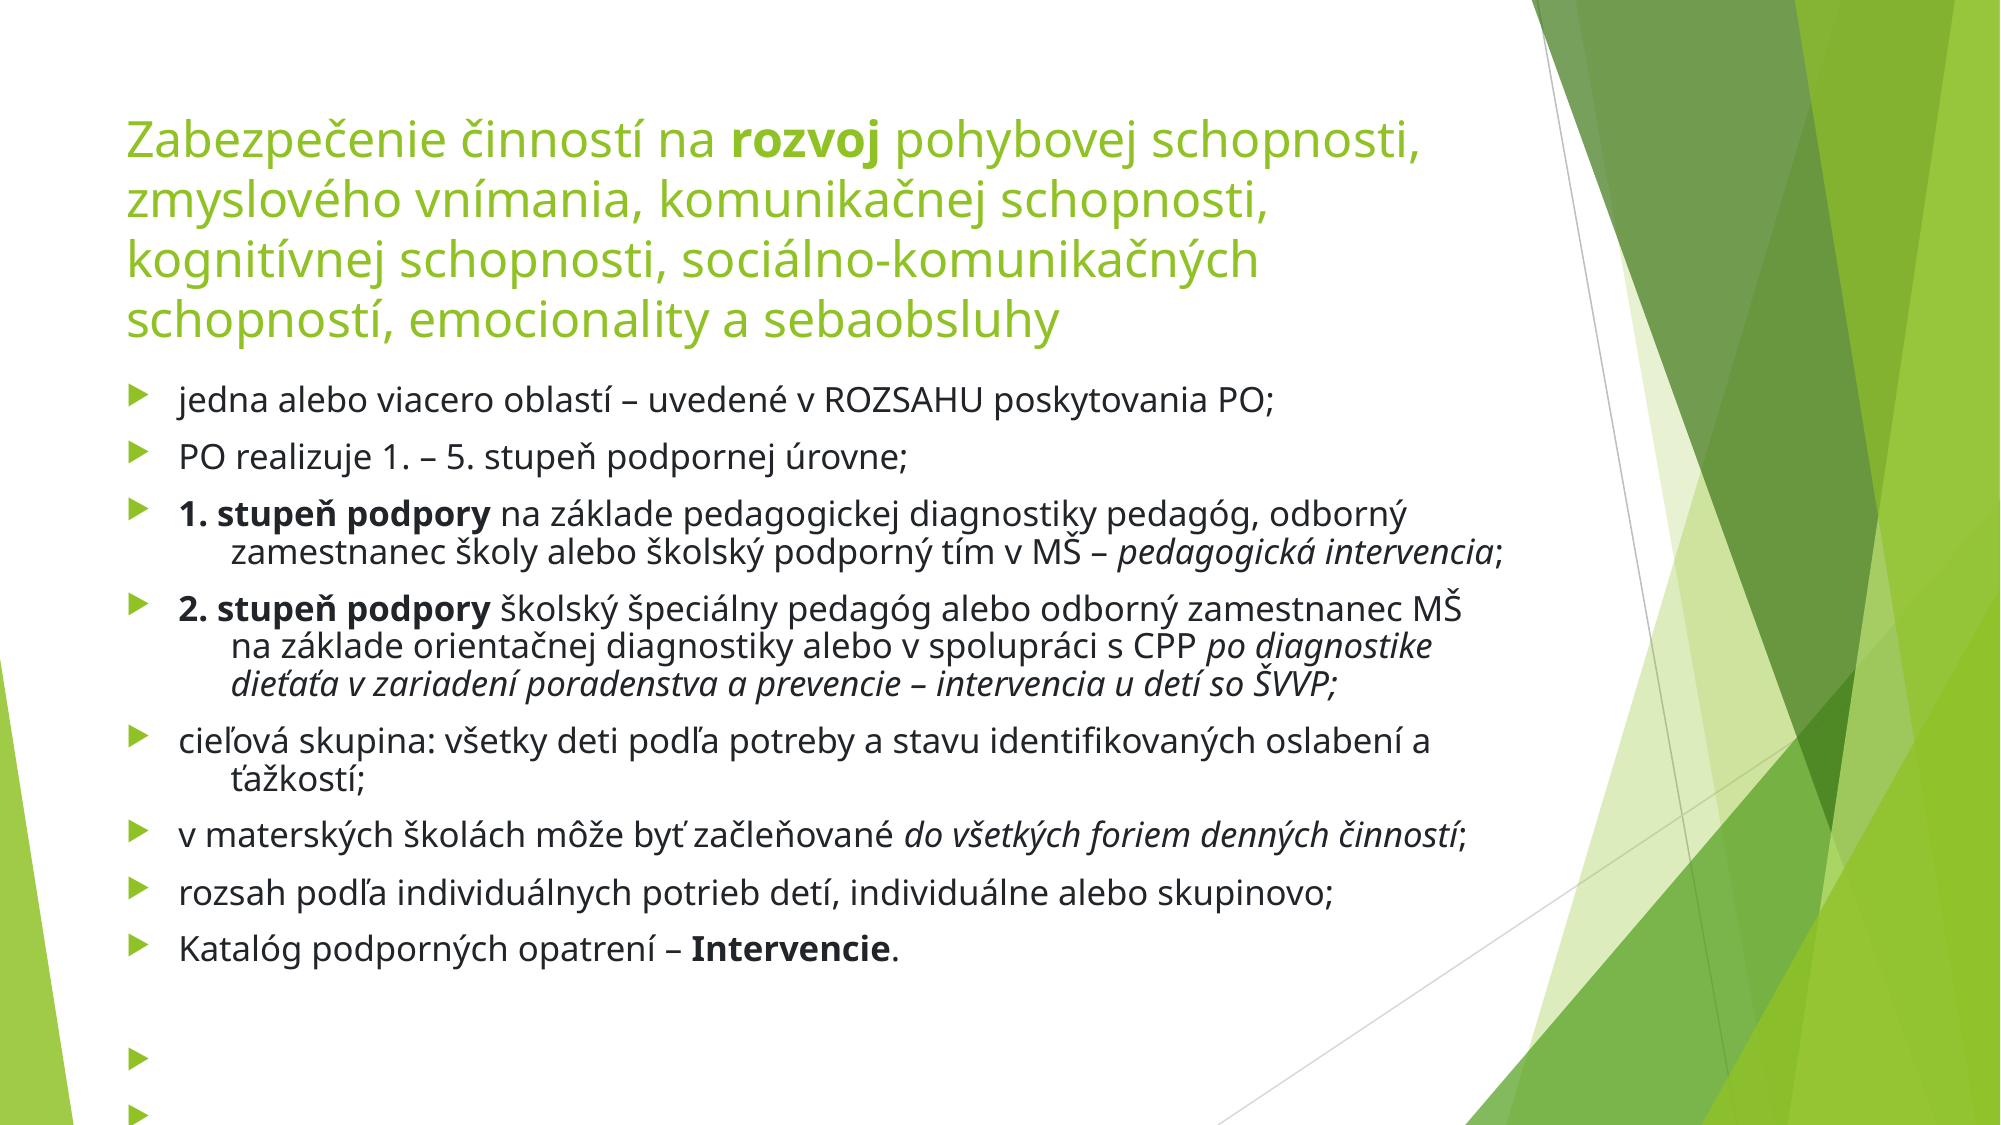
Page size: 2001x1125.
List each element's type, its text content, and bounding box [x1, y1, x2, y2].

title Zabezpečenie činností na rozvoj pohybovej schopnosti, zmyslového vnímania, komunikačnej schopnosti, kognitívnej schopnosti, sociálno-komunikačných schopností, emocionality a sebaobsluhy [111, 99, 1522, 358]
list jedna alebo viacero oblastí – uvedené v ROZSAHU poskytovania PO; PO realizuje 1. – 5. stupeň podpornej úrovne; 1. stupeň podpory na základe pedagogickej diagnostiky pedagóg, odborný zamestnanec školy alebo školský podporný tím v MŠ – pedagogická intervencia; 2. stupeň podpory školský špeciálny pedagóg alebo odborný zamestnanec MŠ na základe orientačnej diagnostiky alebo v spolupráci s CPP po diagnostike dieťaťa v zariadení poradenstva a prevencie – intervencia u detí so ŠVVP; cieľová skupina: všetky deti podľa potreby a stavu identifikovaných oslabení a ťažkostí; v materských školách môže byť začleňované do všetkých foriem denných činností; rozsah podľa individuálnych potrieb detí, individuálne alebo skupinovo; Katalóg podporných opatrení – Intervencie. [111, 375, 1522, 992]
